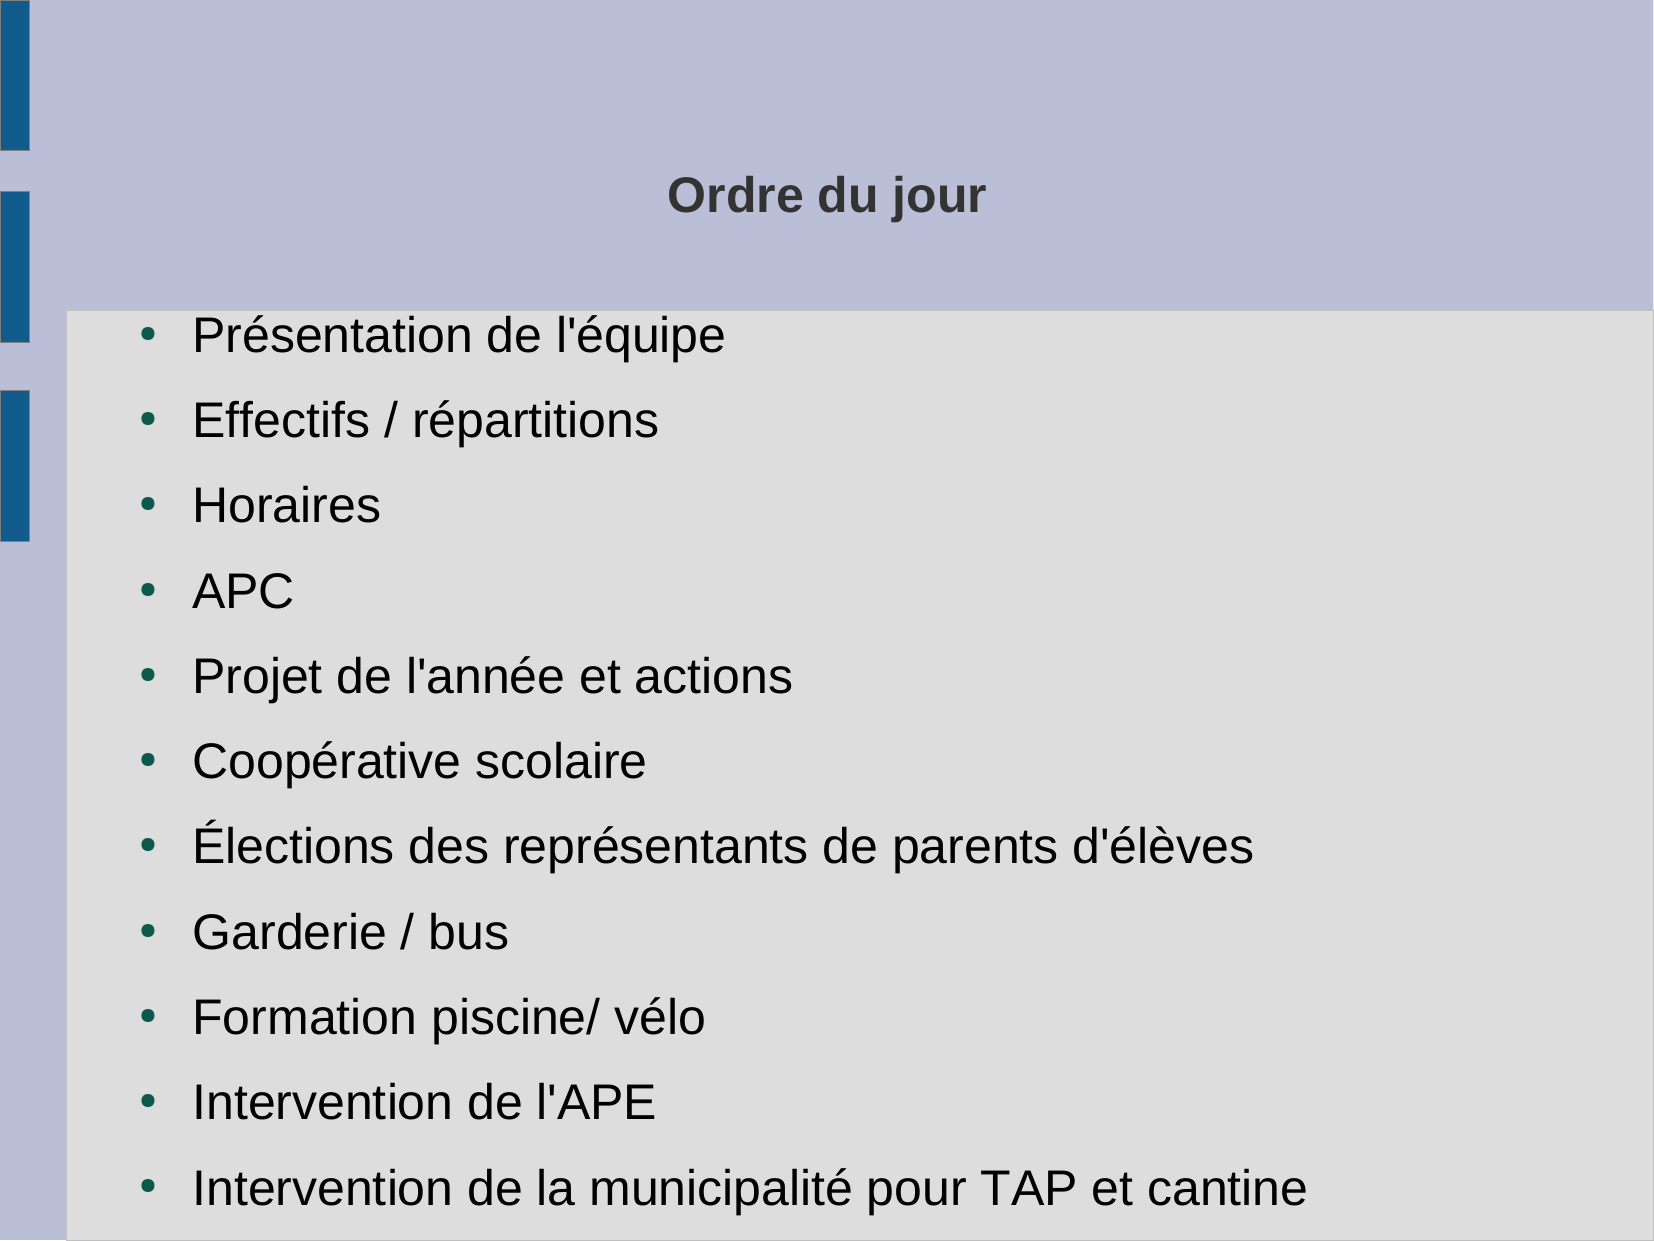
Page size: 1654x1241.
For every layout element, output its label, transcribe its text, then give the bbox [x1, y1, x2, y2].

list Présentation de l'équipe Effectifs / répartitions Horaires APC Projet de l'année et actions Coopérative scolaire Élections des représentants de parents d'élèves Garderie / bus Formation piscine/ vélo Intervention de l'APE Intervention de la municipalité pour TAP et cantine [121, 307, 1534, 1241]
title Ordre du jour [121, 91, 1534, 299]
